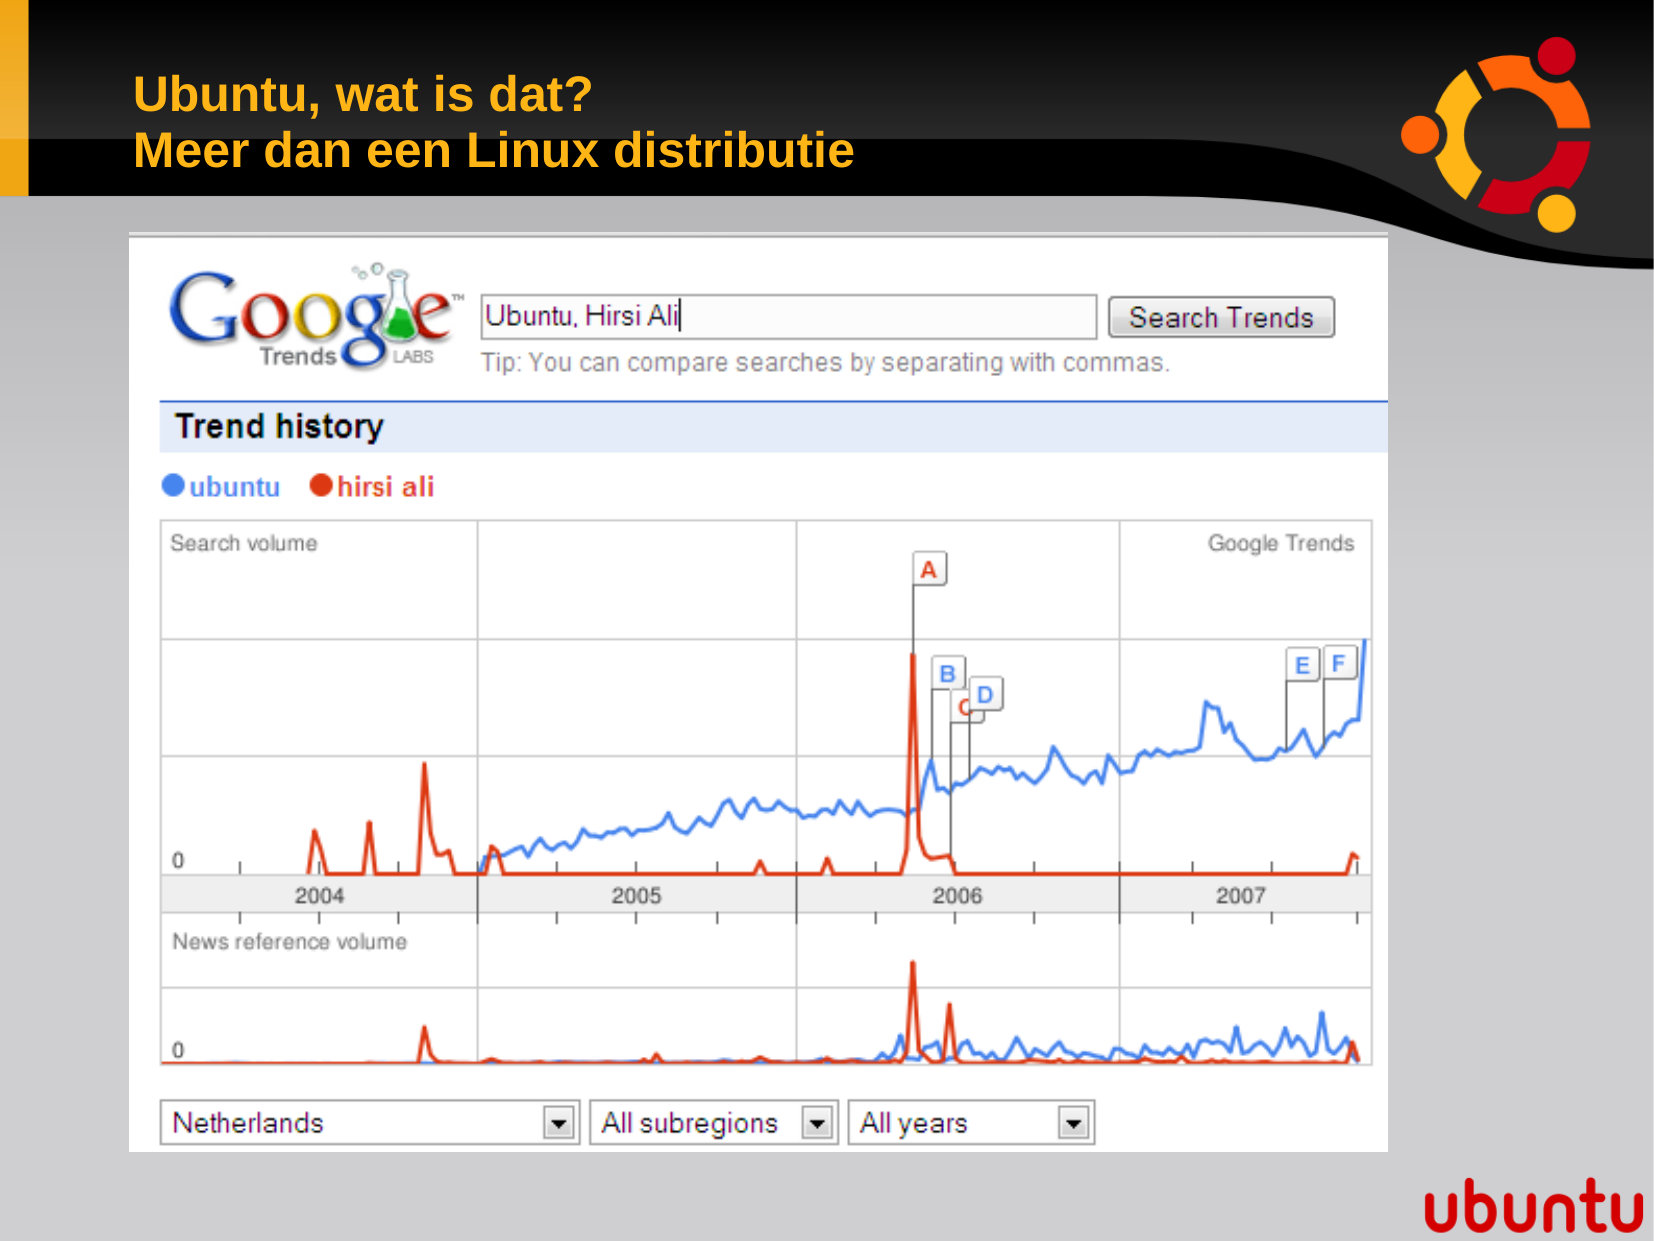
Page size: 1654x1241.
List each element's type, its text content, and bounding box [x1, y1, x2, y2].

text_box Ubuntu, wat is dat? Meer dan een Linux distributie [118, 59, 1093, 188]
picture [0, 0, 1654, 1241]
